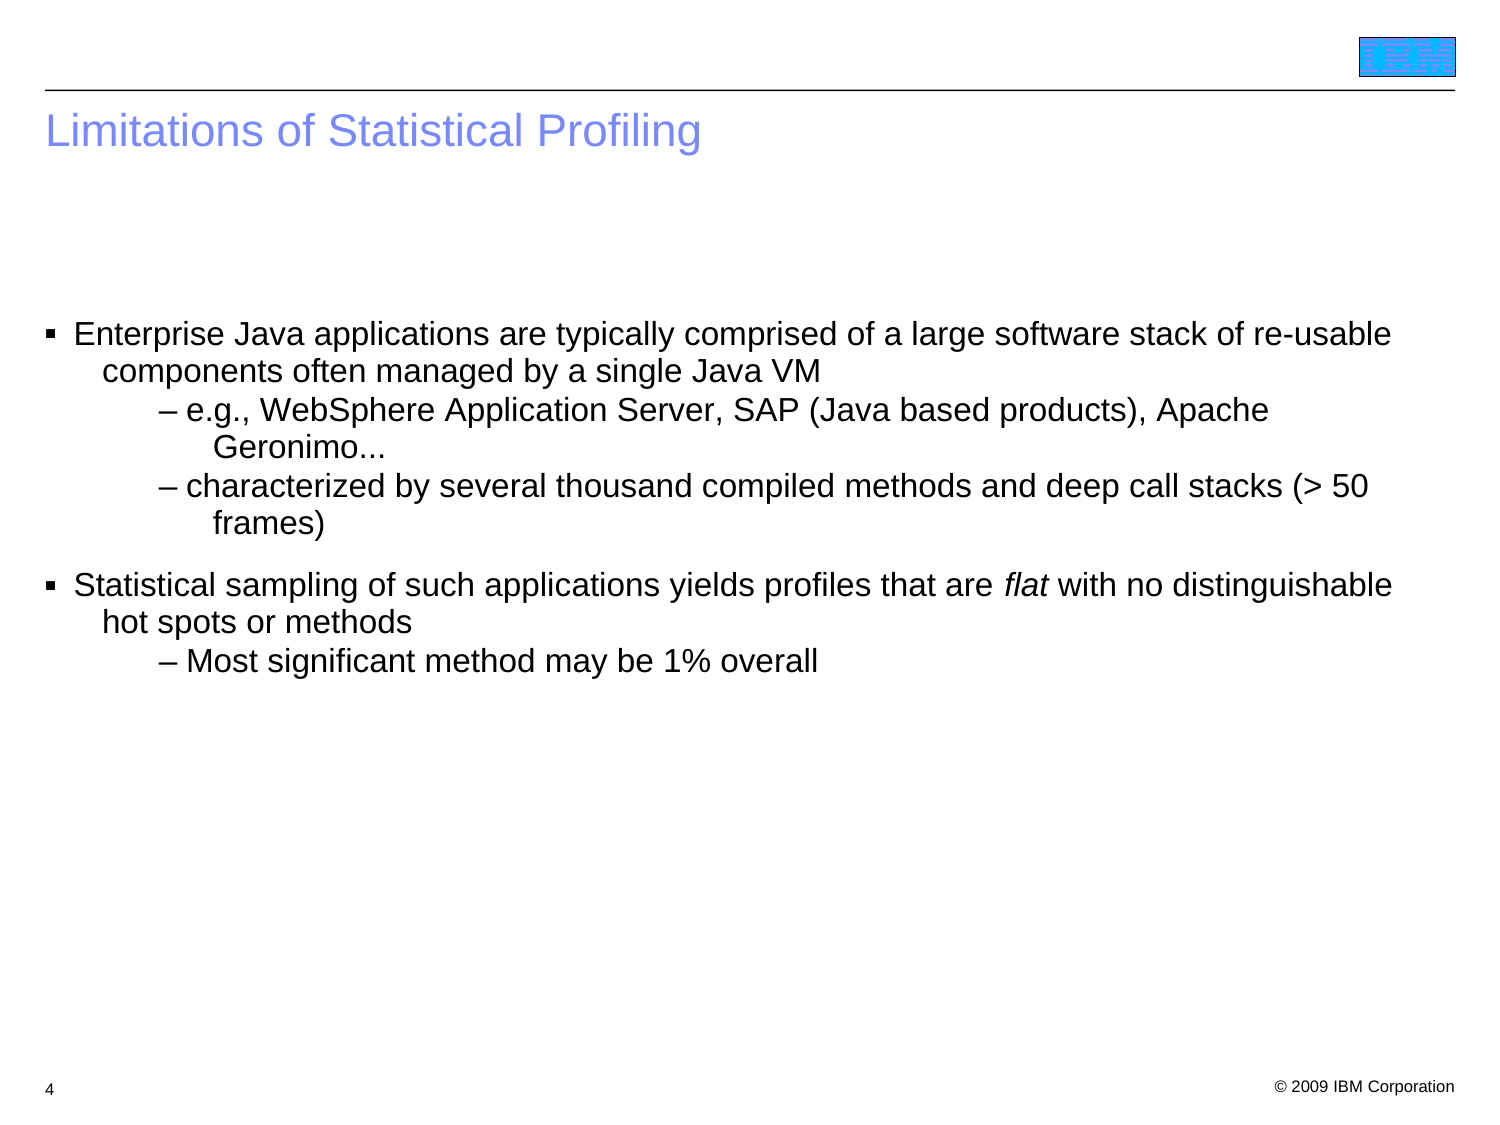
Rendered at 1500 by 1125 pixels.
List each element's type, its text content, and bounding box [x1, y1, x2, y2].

list Enterprise Java applications are typically comprised of a large software stack of re-usable components often managed by a single Java VM e.g., WebSphere Application Server, SAP (Java based products), Apache Geronimo... characterized by several thousand compiled methods and deep call stacks (> 50 frames) Statistical sampling of such applications yields profiles that are flat with no distinguishable hot spots or methods Most significant method may be 1% overall [30, 307, 1456, 1058]
title Limitations of Statistical Profiling [30, 97, 1456, 218]
